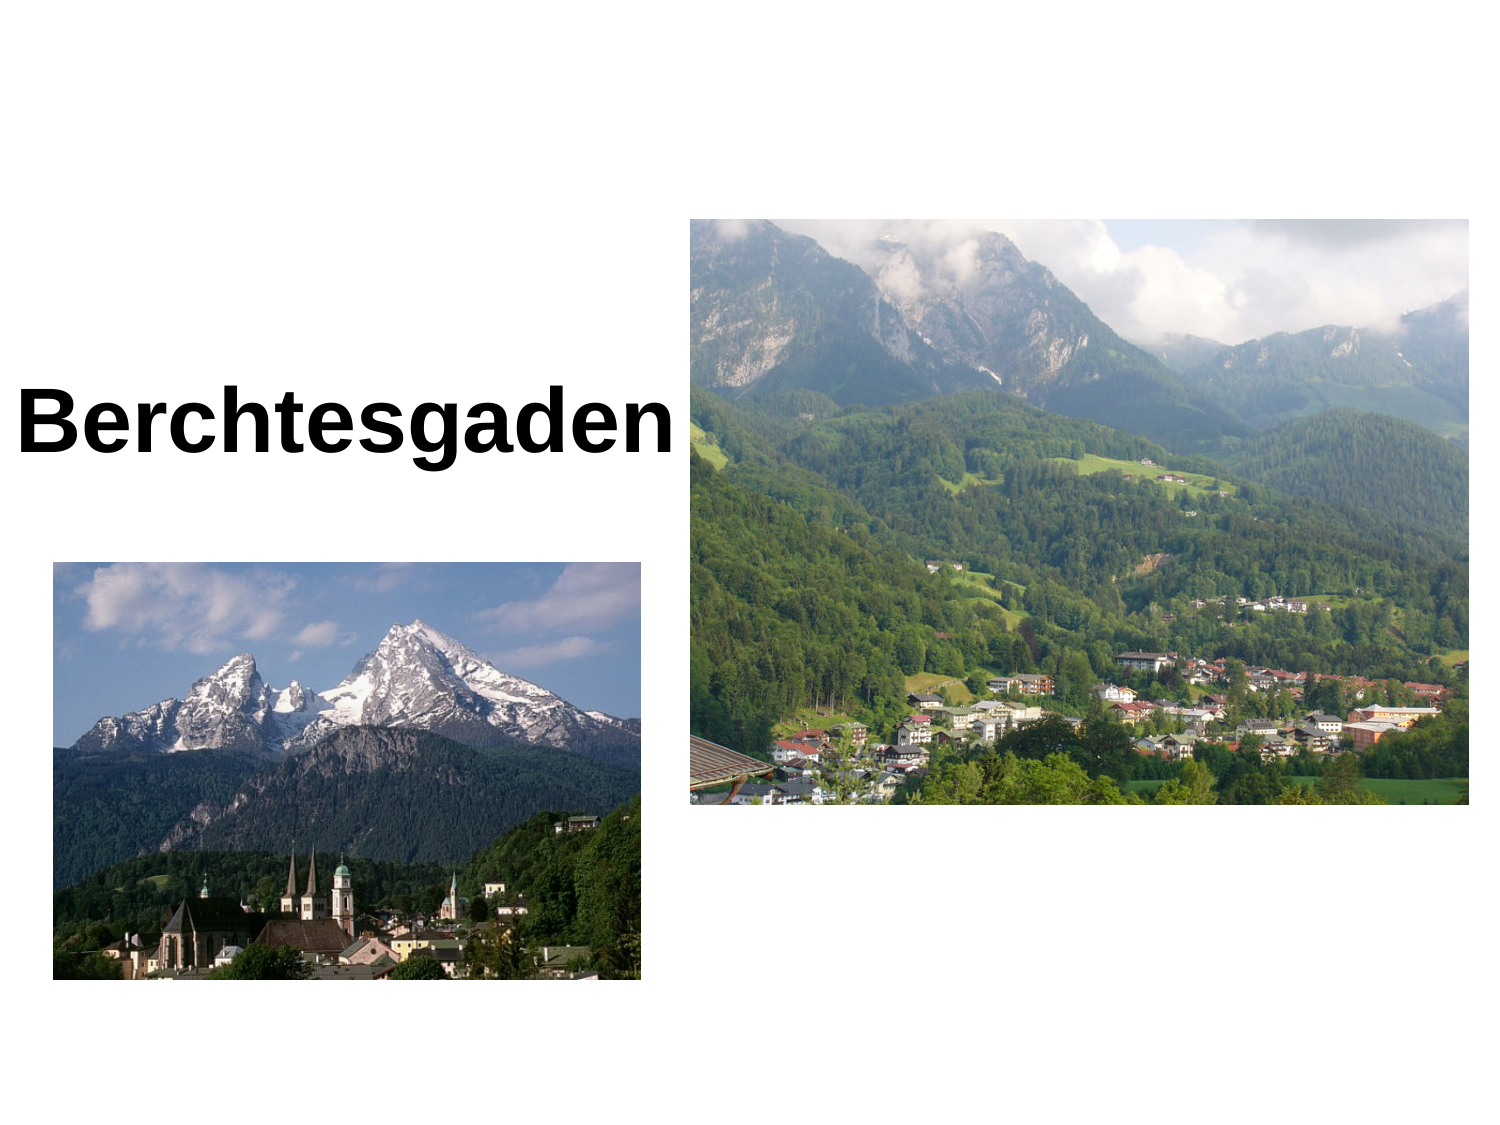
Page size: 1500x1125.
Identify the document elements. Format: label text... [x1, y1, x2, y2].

picture [53, 562, 641, 980]
title Berchtesgaden [0, 322, 1351, 510]
picture [690, 219, 1469, 805]
